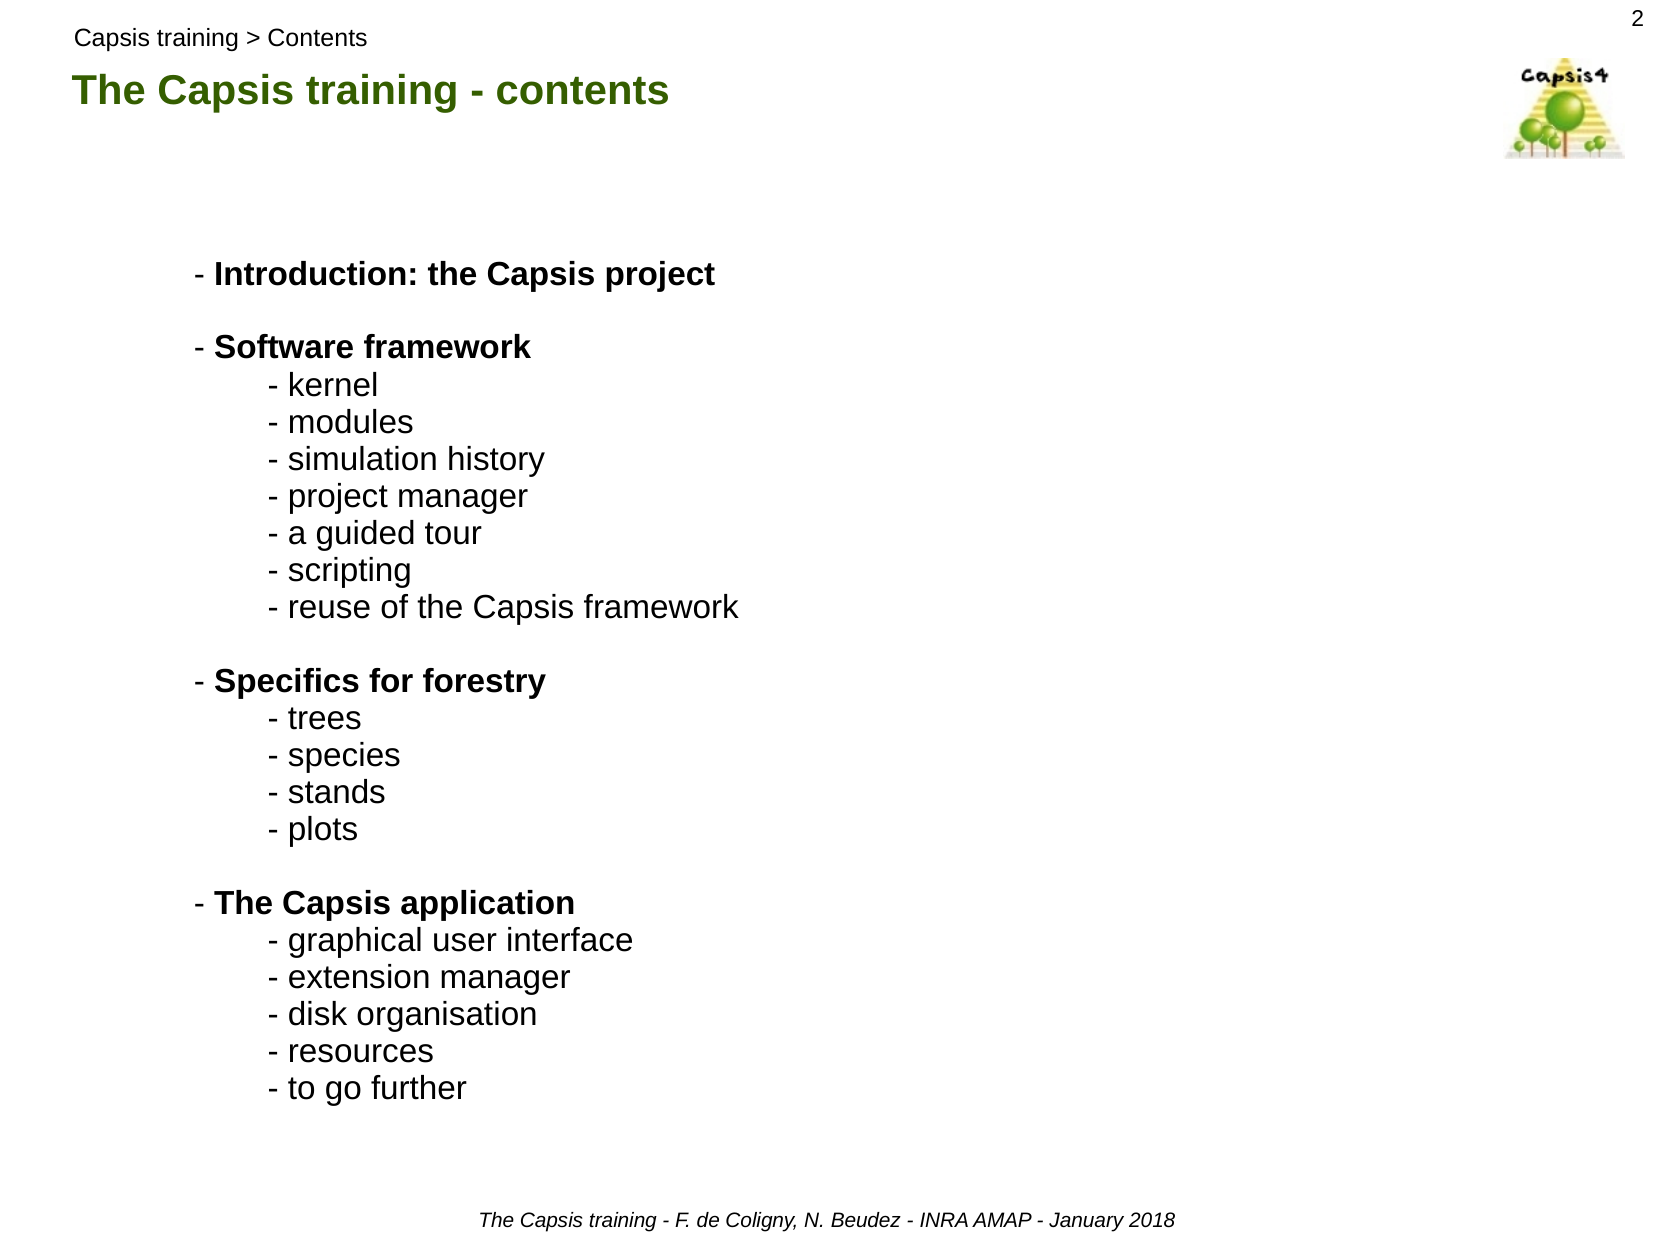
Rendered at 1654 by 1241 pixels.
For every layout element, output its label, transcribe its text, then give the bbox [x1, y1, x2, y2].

picture [1503, 58, 1625, 159]
text_box Capsis training > Contents [59, 16, 1004, 60]
text_box The Capsis training - F. de Coligny, N. Beudez - INRA AMAP - January 2018 [0, 1201, 1654, 1241]
text_box The Capsis training - contents [56, 59, 1120, 121]
text_box - Introduction: the Capsis project - Software framework - kernel - modules - simulation history - project manager - a guided tour - scripting - reuse of the Capsis framework - Specifics for forestry - trees - species - stands - plots - The Capsis application - graphical user interface - extension manager - disk organisation - resources - to go further [179, 247, 1549, 1201]
